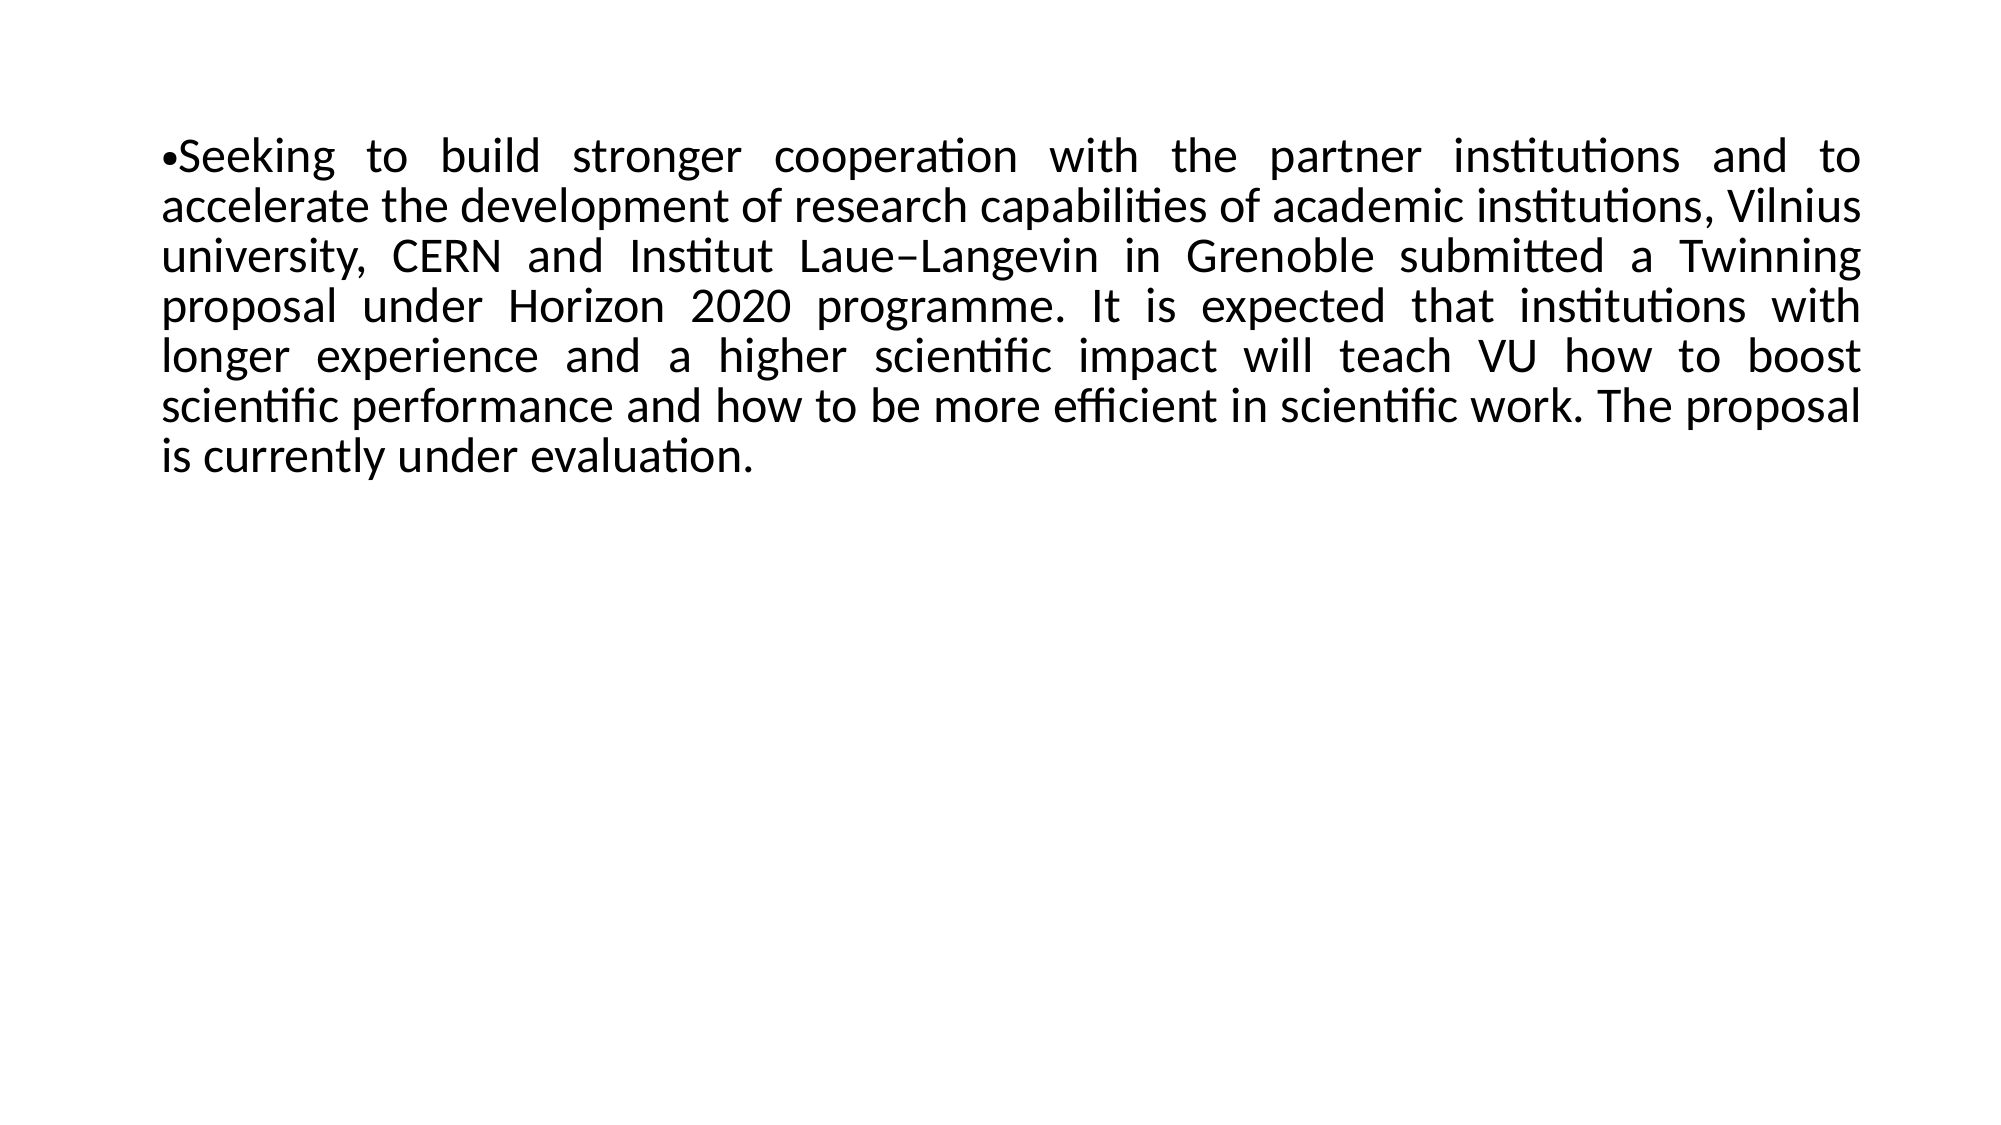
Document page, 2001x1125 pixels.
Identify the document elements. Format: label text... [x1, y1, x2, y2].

text_box Seeking to build stronger cooperation with the partner institutions and to accelerate the development of research capabilities of academic institutions, Vilnius university, CERN and Institut Laue–Langevin in Grenoble submitted a Twinning proposal under Horizon 2020 programme. It is expected that institutions with longer experience and a higher scientific impact will teach VU how to boost scientific performance and how to be more efficient in scientific work. The proposal is currently under evaluation. [146, 128, 1878, 493]
